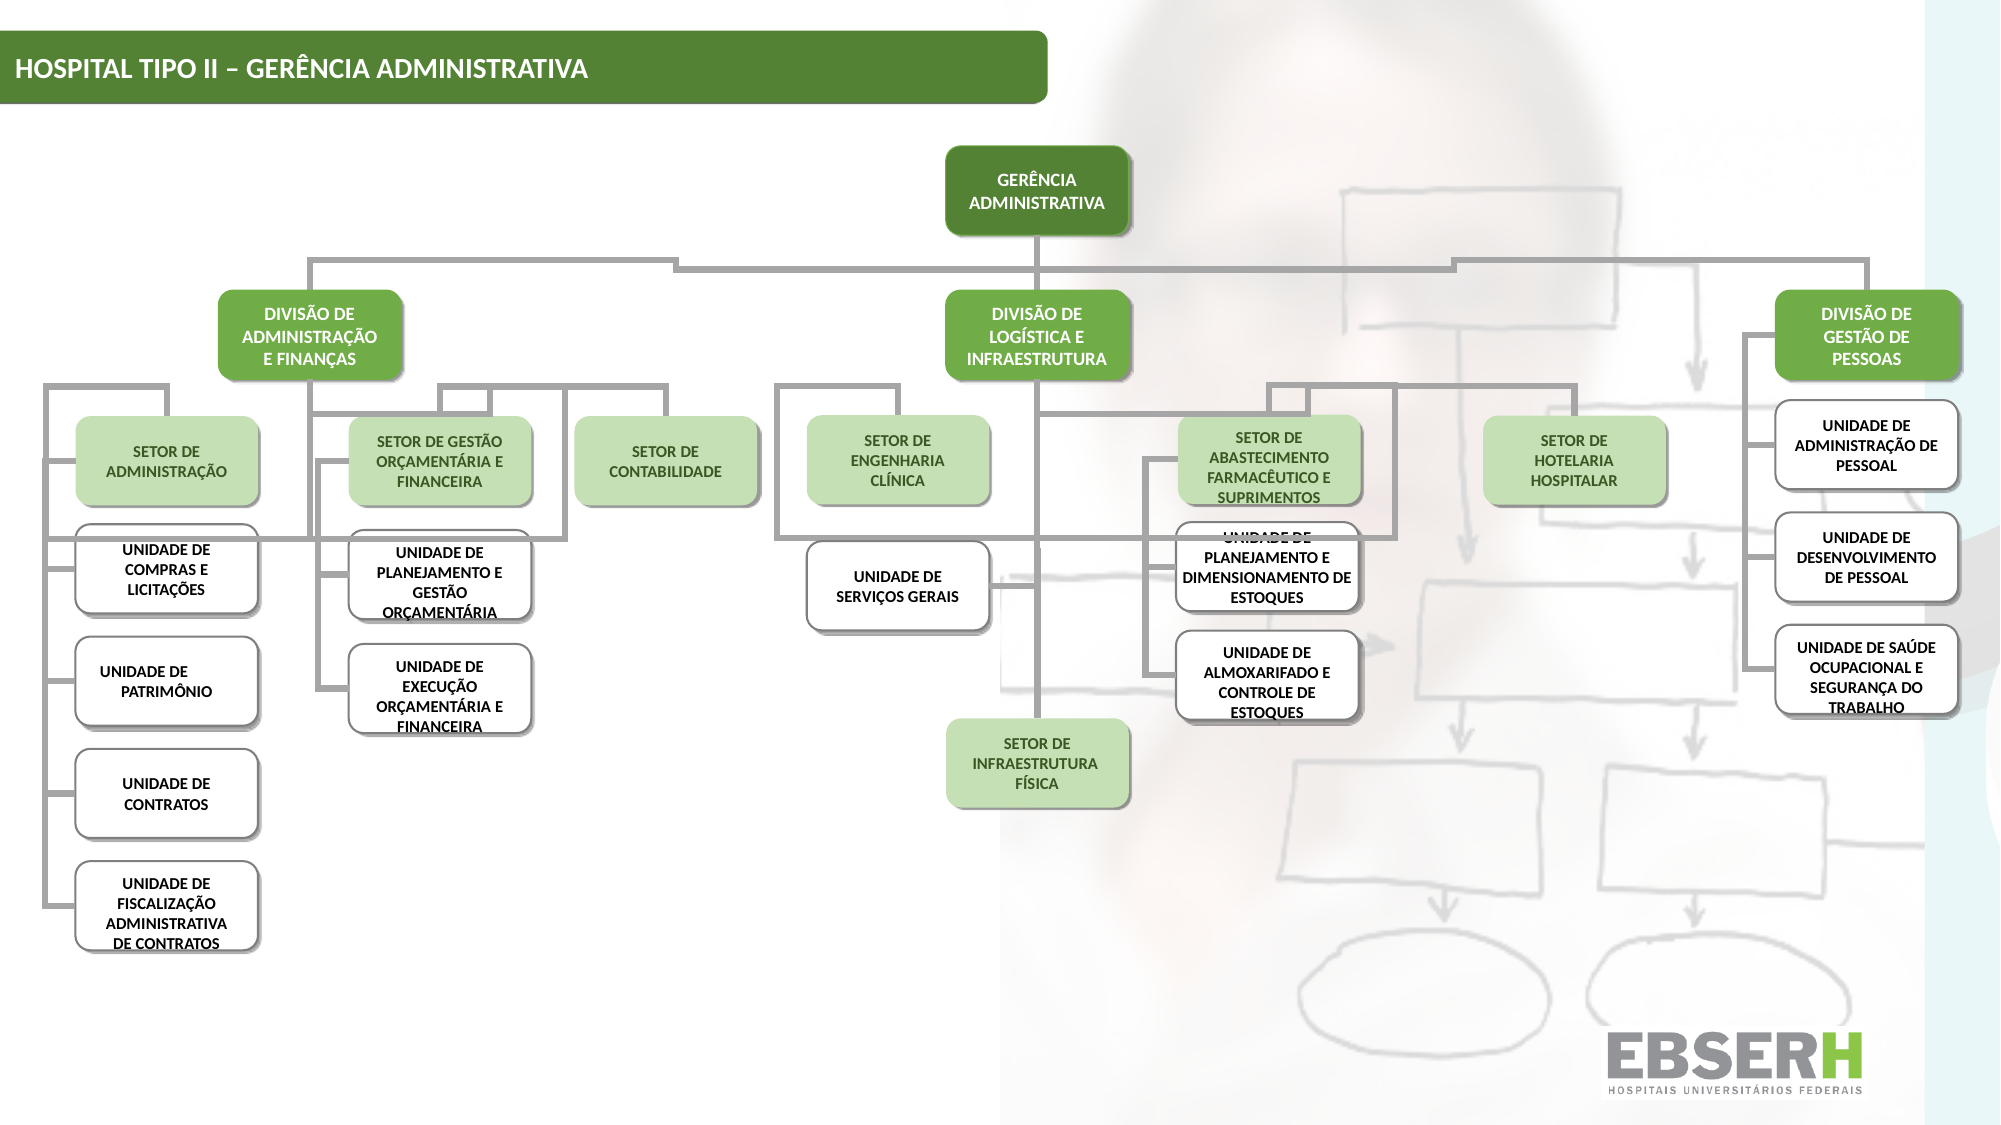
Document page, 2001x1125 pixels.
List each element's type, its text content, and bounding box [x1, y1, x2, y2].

text_box UNIDADE DE ALMOXARIFADO E CONTROLE DE ESTOQUES [1176, 630, 1359, 720]
text_box DIVISÃO DE LOGÍSTICA E INFRAESTRUTURA [945, 290, 1129, 380]
text_box DIVISÃO DE ADMINISTRAÇÃO E FINANÇAS [218, 290, 402, 380]
text_box UNIDADE DE PATRIMÔNIO [75, 636, 259, 726]
text_box SETOR DE INFRAESTRUTURA FÍSICA [946, 718, 1129, 808]
text_box DIVISÃO DE GESTÃO DE PESSOAS [1775, 290, 1959, 380]
text_box UNIDADE DE EXECUÇÃO ORÇAMENTÁRIA E FINANCEIRA [348, 643, 532, 734]
text_box SETOR DE HOTELARIA HOSPITALAR [1483, 415, 1666, 505]
text_box UNIDADE DE COMPRAS E LICITAÇÕES [75, 538, 259, 614]
text_box SETOR DE ADMINISTRAÇÃO [75, 416, 259, 506]
text_box GERÊNCIA ADMINISTRATIVA [945, 145, 1129, 236]
text_box SETOR DE CONTABILIDADE [574, 416, 758, 506]
text_box UNIDADE DE COMPRAS E LICITAÇÕES [77, 524, 257, 532]
text_box HOSPITAL TIPO II – GERÊNCIA ADMINISTRATIVA [0, 30, 1048, 103]
text_box UNIDADE DE ADMINISTRAÇÃO DE PESSOAL [1775, 400, 1959, 490]
text_box SETOR DE ABASTECIMENTO FARMACÊUTICO E SUPRIMENTOS [1177, 414, 1361, 504]
text_box UNIDADE DE PLANEJAMENTO E DIMENSIONAMENTO DE ESTOQUES [1176, 522, 1359, 612]
text_box UNIDADE DE DESENVOLVIMENTO DE PESSOAL [1775, 512, 1959, 602]
text_box UNIDADE DE SAÚDE OCUPACIONAL E SEGURANÇA DO TRABALHO [1775, 624, 1959, 714]
text_box SETOR DE ENGENHARIA CLÍNICA [806, 415, 990, 505]
text_box UNIDADE DE CONTRATOS [75, 748, 259, 838]
text_box UNIDADE DE FISCALIZAÇÃO ADMINISTRATIVA DE CONTRATOS [75, 861, 259, 951]
text_box SETOR DE GESTÃO ORÇAMENTÁRIA E FINANCEIRA [348, 416, 532, 506]
text_box UNIDADE DE PLANEJAMENTO E GESTÃO ORÇAMENTÁRIA [348, 538, 532, 620]
text_box UNIDADE DE SERVIÇOS GERAIS [806, 541, 990, 631]
